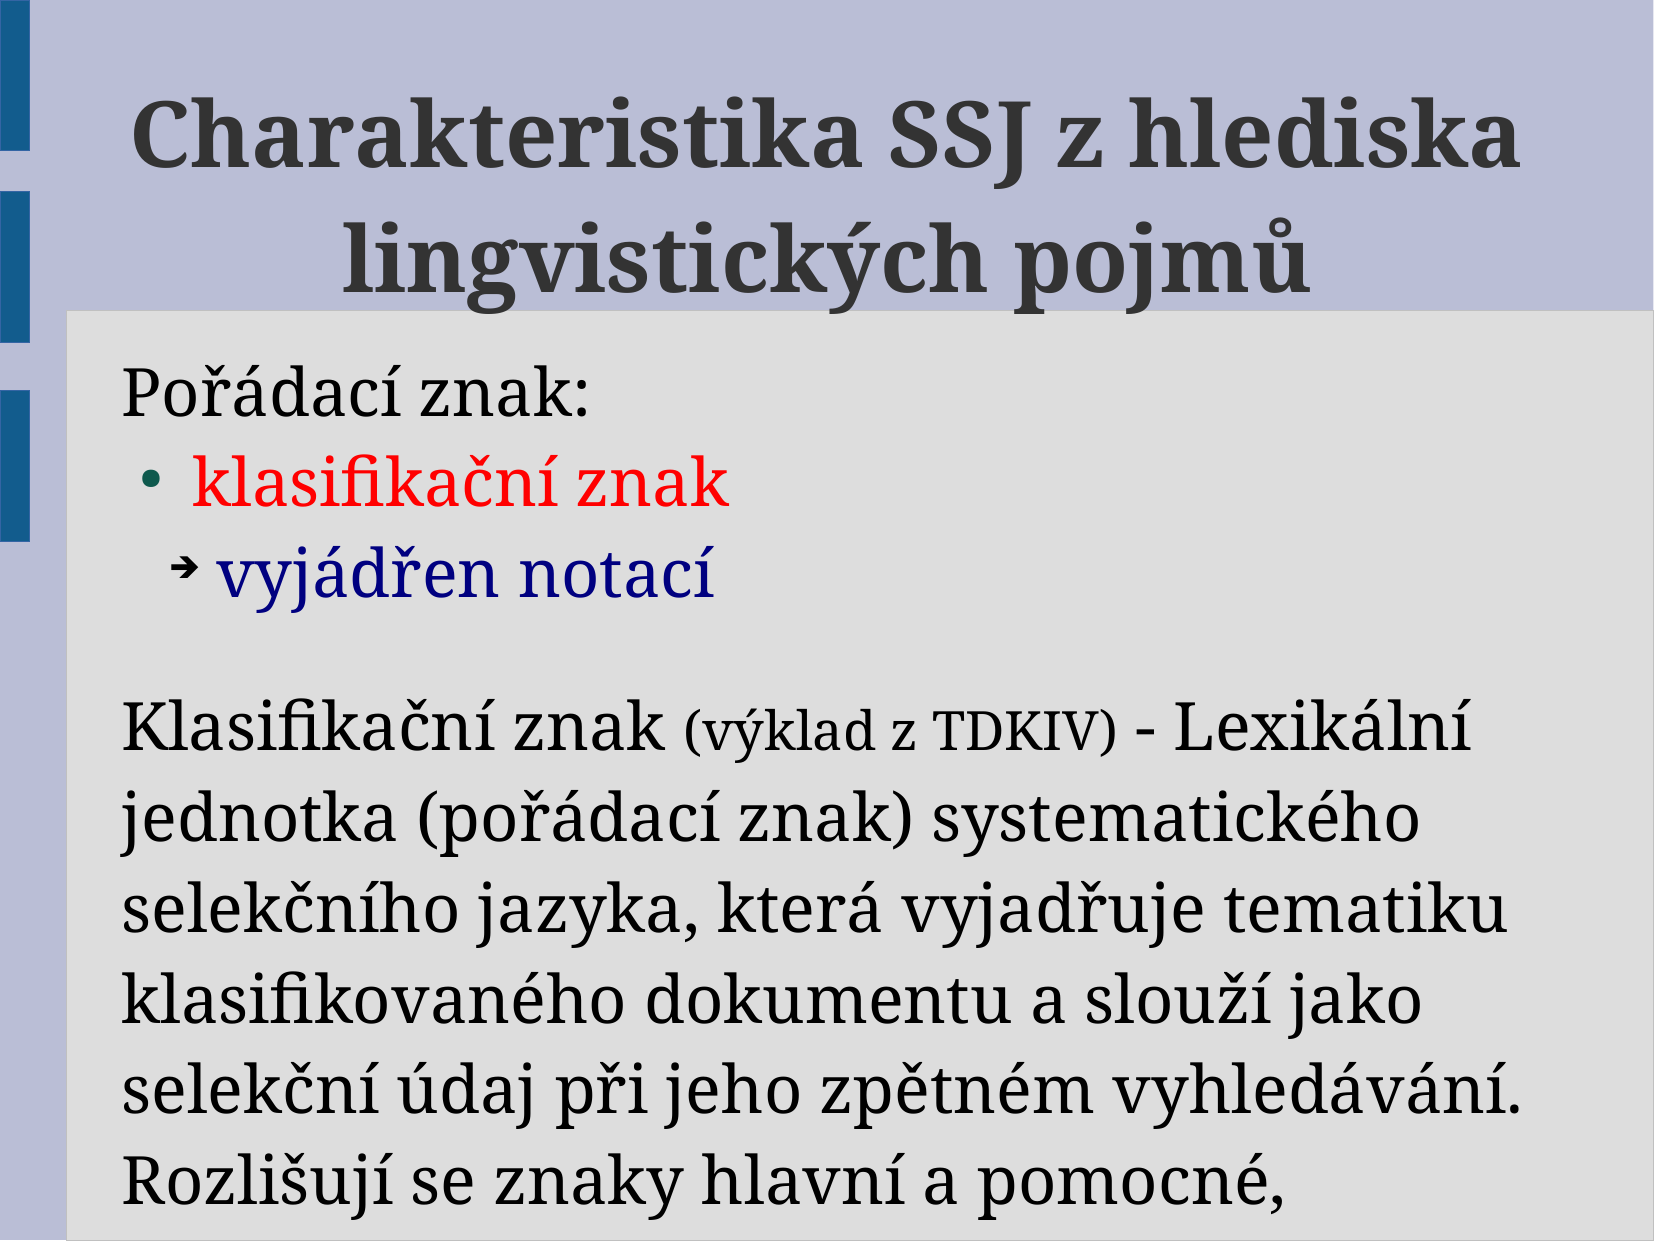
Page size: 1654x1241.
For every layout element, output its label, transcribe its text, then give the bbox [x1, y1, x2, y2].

title Charakteristika SSJ z hlediska lingvistických pojmů [121, 90, 1534, 300]
list Pořádací znak: klasifikační znak vyjádřen notací Klasifikační znak (výklad z TDKIV) - Lexikální jednotka (pořádací znak) systematického selekčního jazyka, která vyjadřuje tematiku klasifikovaného dokumentu a slouží jako selekční údaj při jeho zpětném vyhledávání. Rozlišují se znaky hlavní a pomocné, základní, rozvinuté a složené. [121, 344, 1534, 1241]
